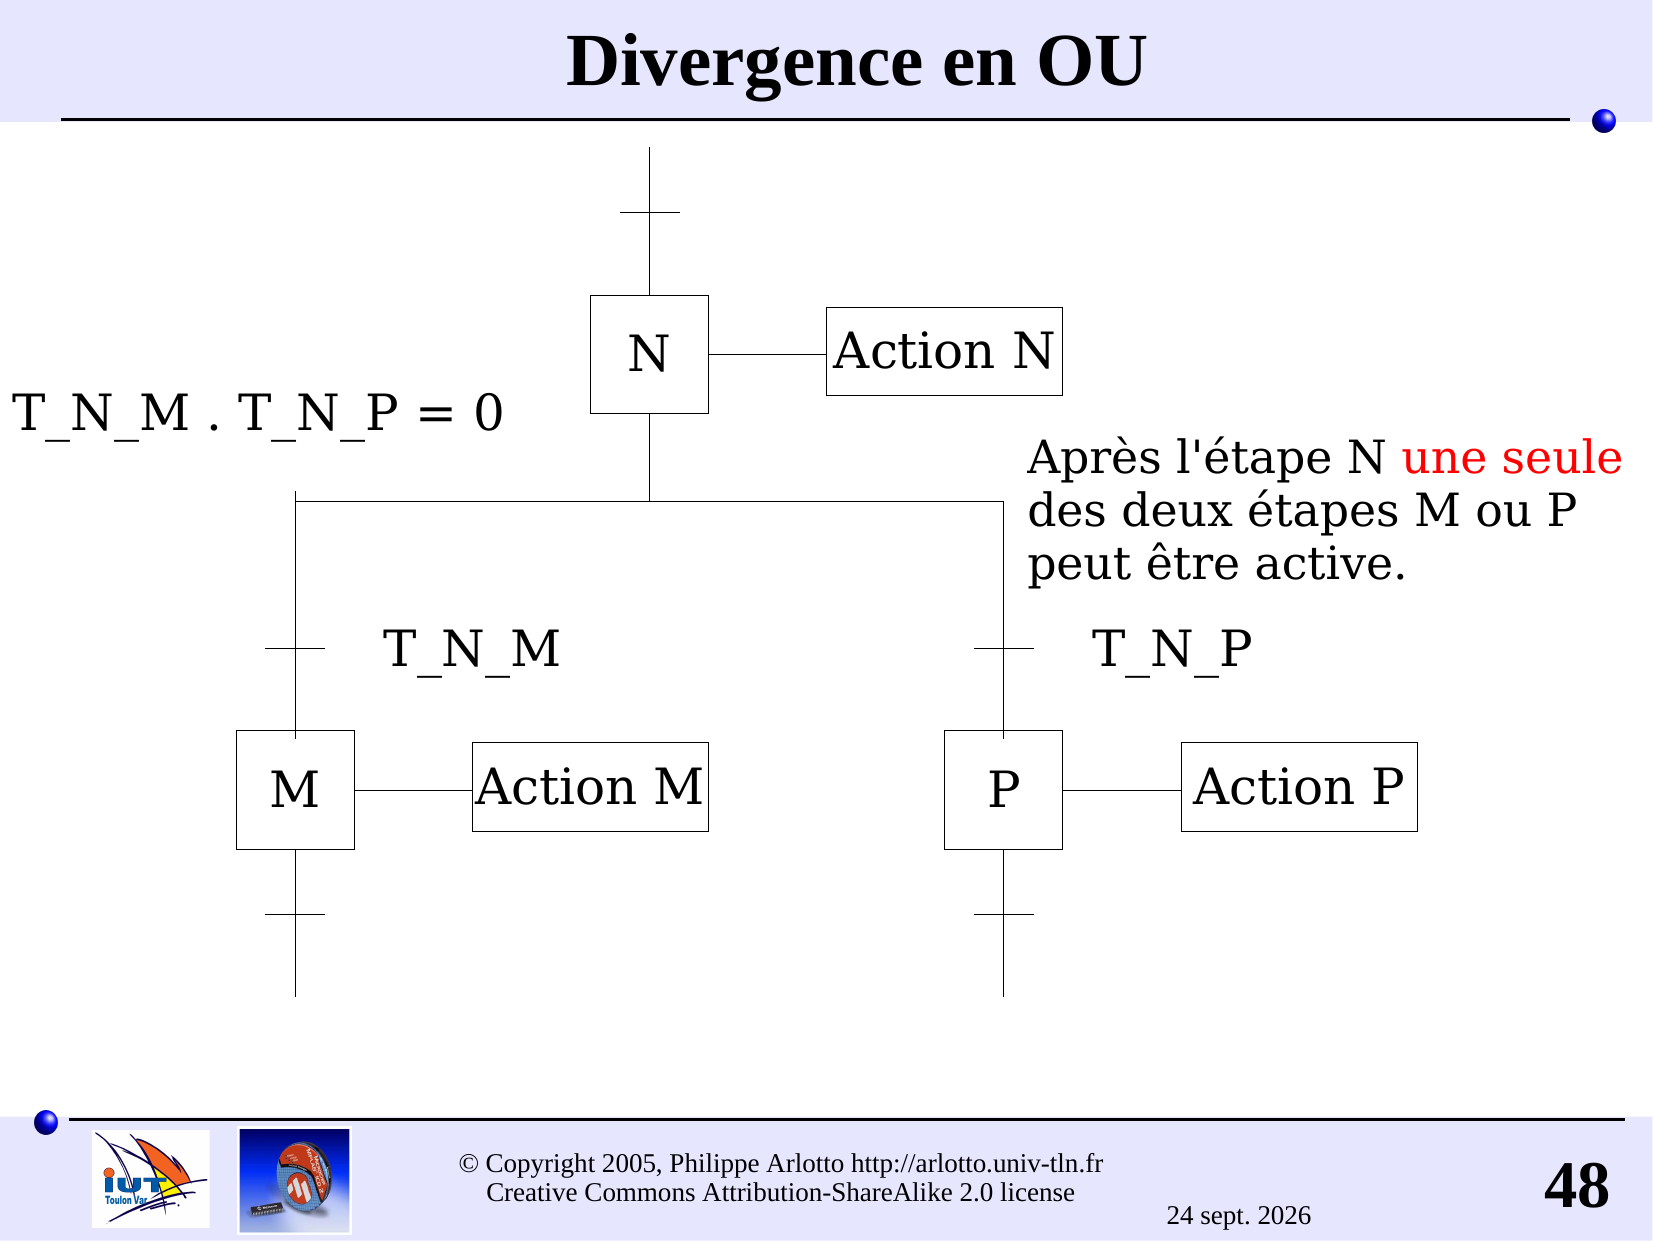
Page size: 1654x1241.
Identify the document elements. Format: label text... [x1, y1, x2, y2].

text_box Action N [826, 307, 1063, 396]
text_box P [944, 730, 1063, 850]
picture [237, 1126, 352, 1235]
text_box Après l'étape N une seule des deux étapes M ou P peut être active. [1027, 430, 1624, 591]
text_box T_N_P [1092, 620, 1254, 679]
text_box T_N_M [383, 620, 563, 679]
text_box Action P [1181, 742, 1418, 832]
text_box M [236, 730, 355, 850]
text_box T_N_M . T_N_P = 0 [12, 383, 532, 443]
text_box Action M [472, 742, 709, 832]
title Divergence en OU [95, 11, 1585, 110]
text_box N [590, 295, 709, 414]
